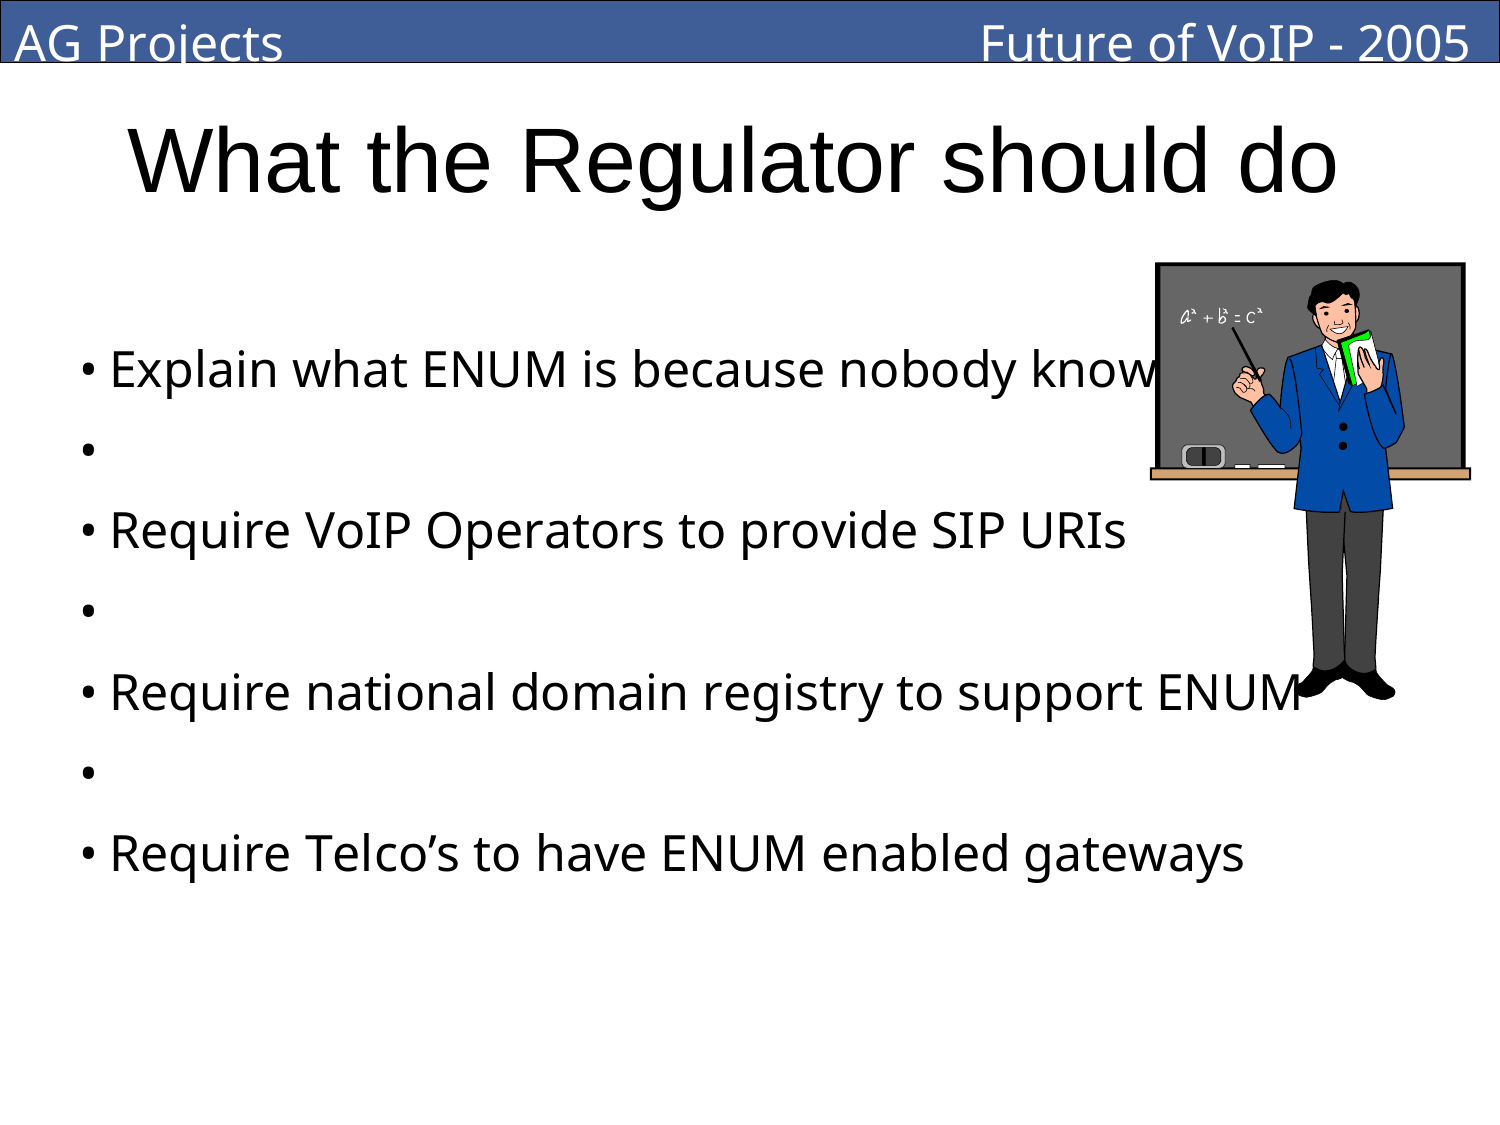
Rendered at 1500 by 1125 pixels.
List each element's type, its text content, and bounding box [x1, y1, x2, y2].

text_box What the Regulator should do [112, 101, 1388, 290]
picture [1149, 262, 1472, 700]
text_box Explain what ENUM is because nobody knows Require VoIP Operators to provide SIP URIs Require national domain registry to support ENUM Require Telco’s to have ENUM enabled gateways [64, 326, 1390, 952]
